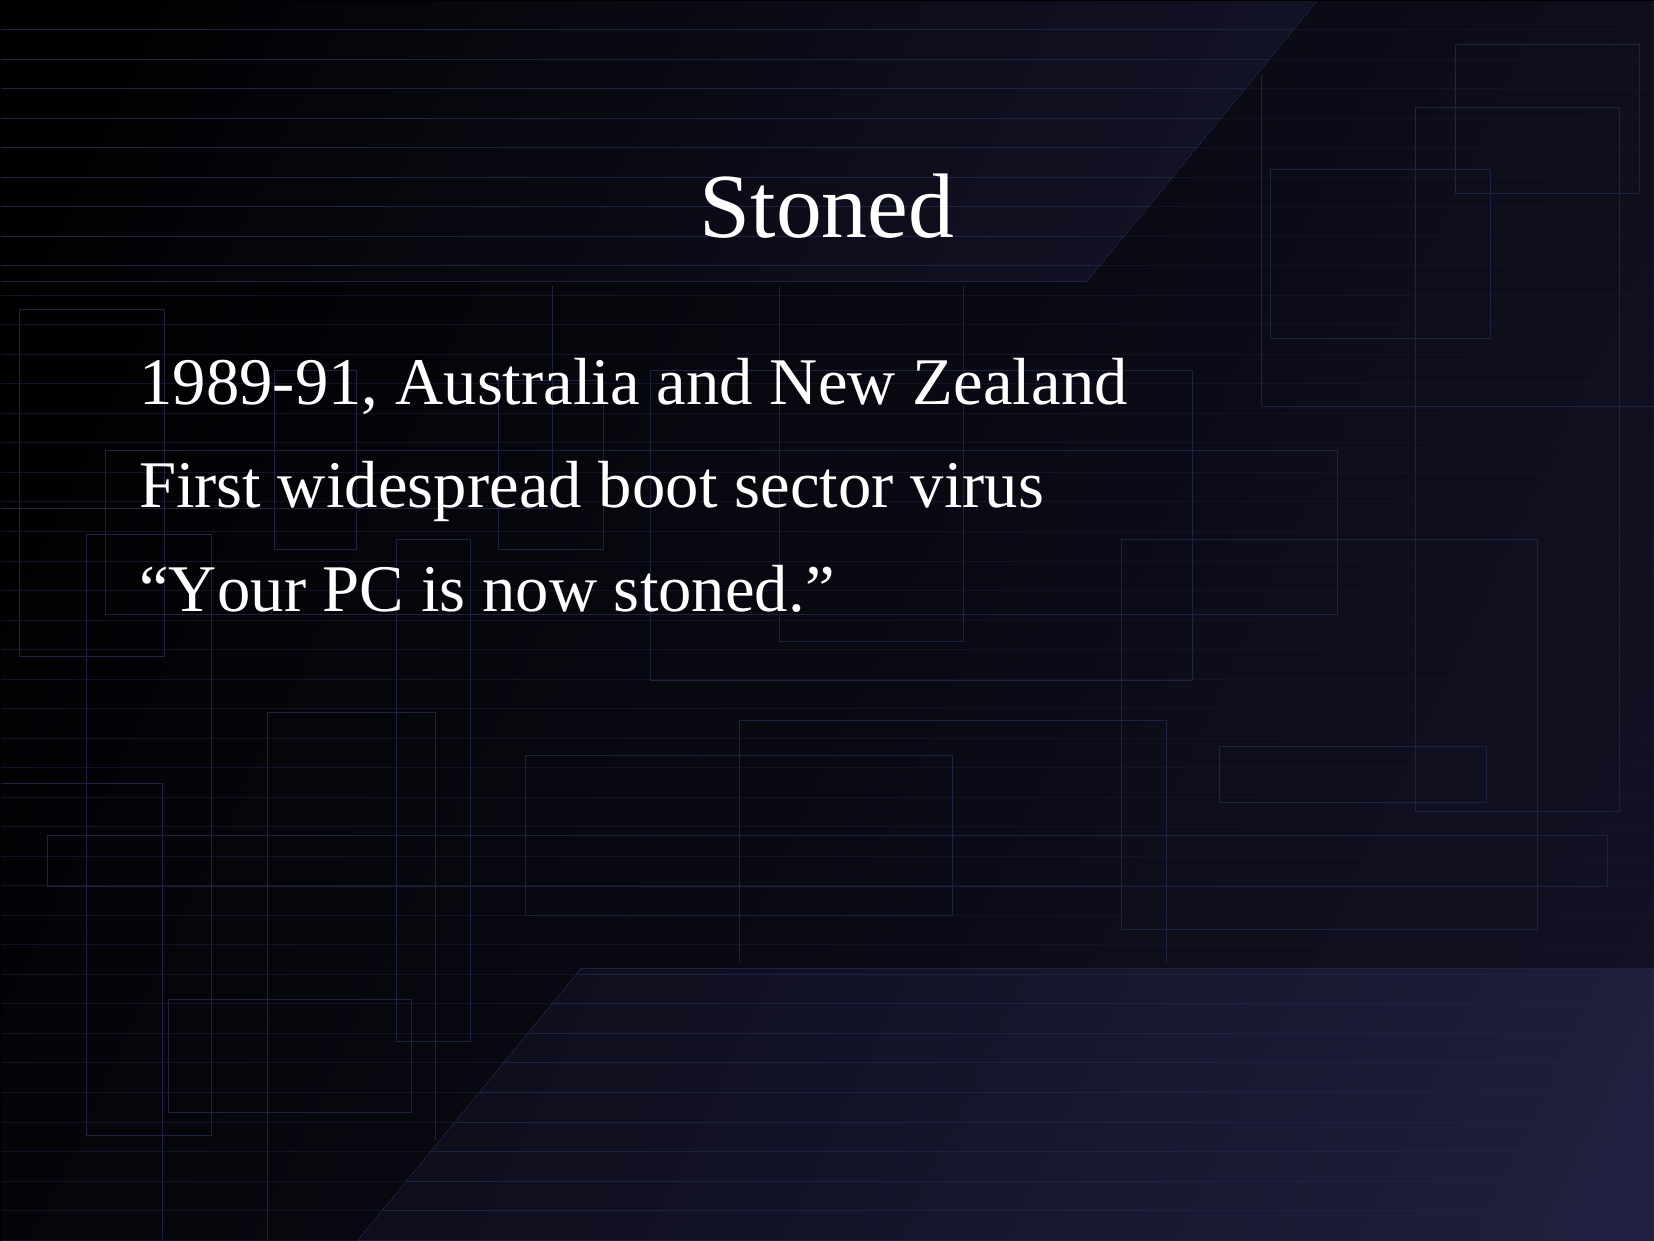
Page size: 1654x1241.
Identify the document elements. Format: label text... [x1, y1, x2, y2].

list 1989-91, Australia and New Zealand First widespread boot sector virus “Your PC is now stoned.” [121, 344, 1534, 1127]
title Stoned [121, 102, 1534, 311]
